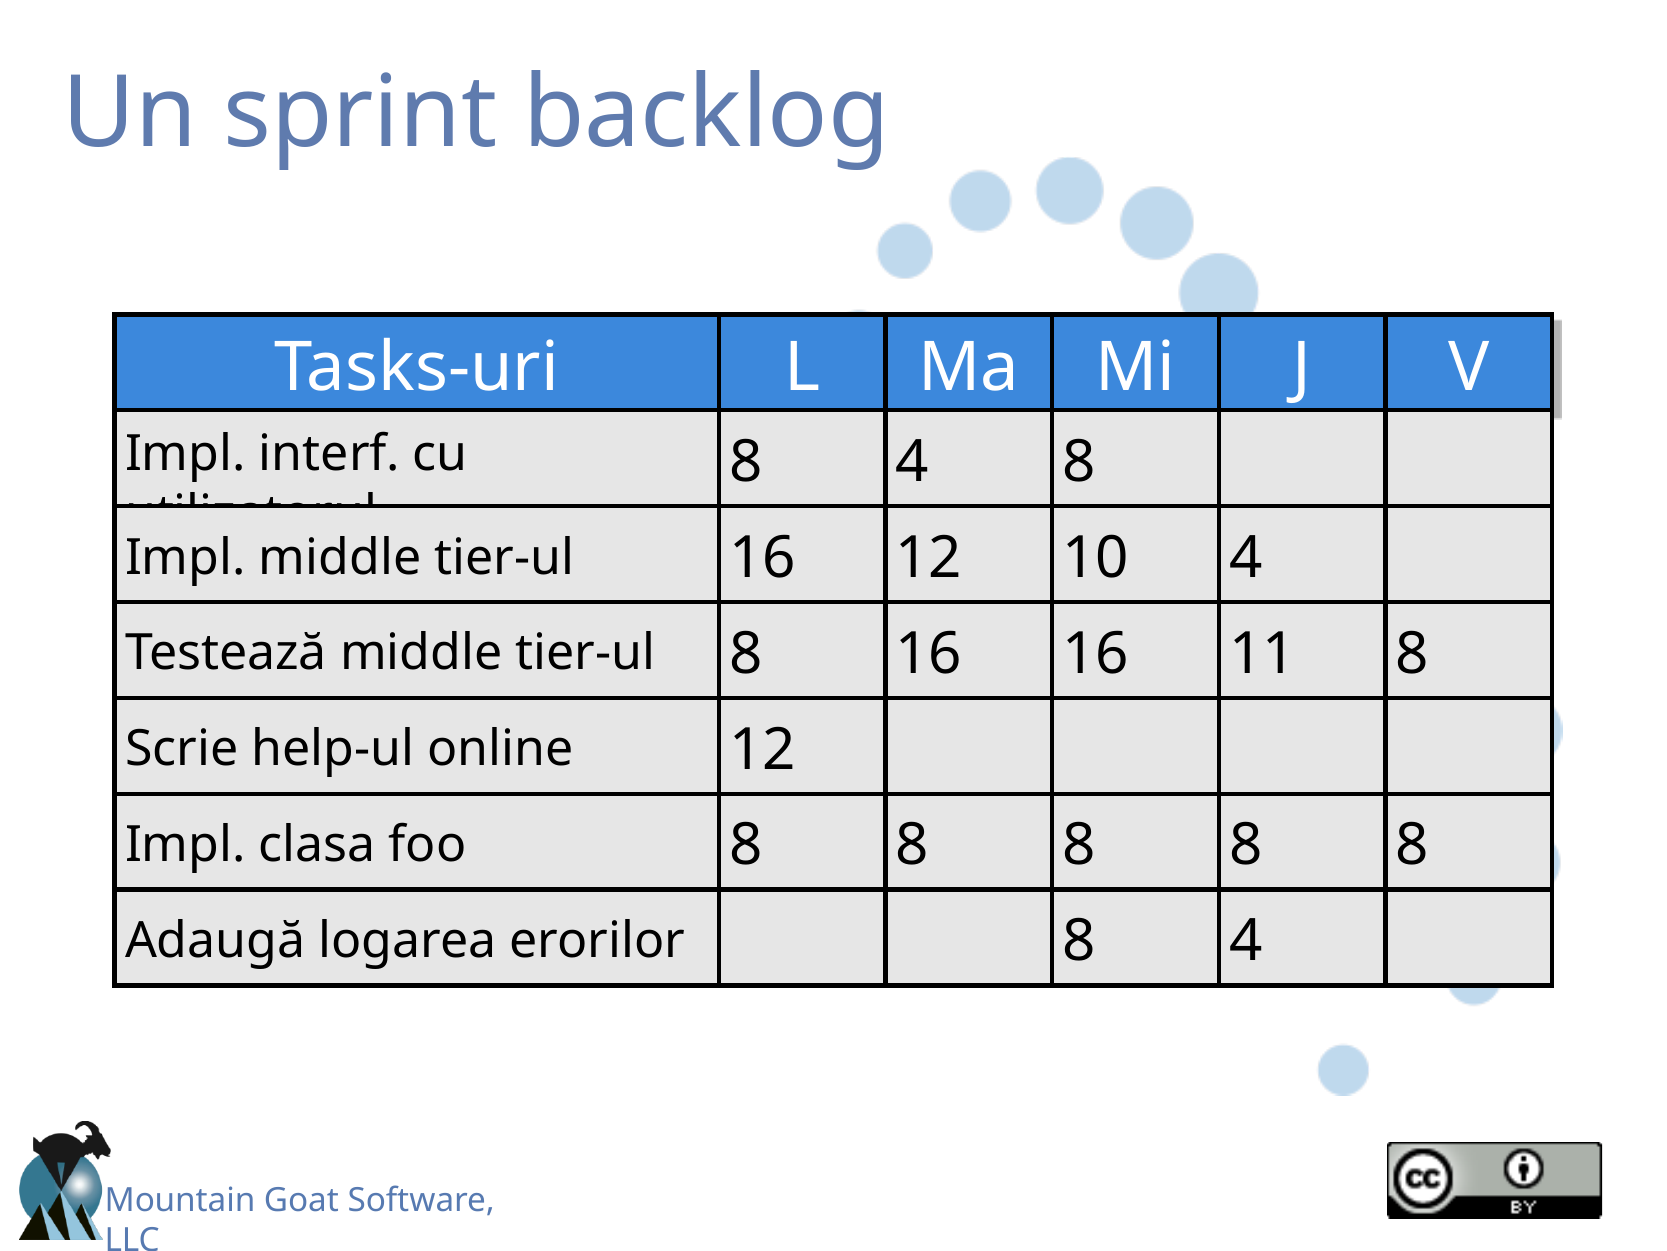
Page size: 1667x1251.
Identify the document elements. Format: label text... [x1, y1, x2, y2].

text_box 4 [1219, 890, 1385, 985]
text_box 16 [1052, 602, 1219, 698]
text_box [1219, 410, 1552, 602]
text_box 16 [719, 506, 885, 602]
text_box Impl. clasa foo [115, 794, 719, 890]
text_box Mi [1052, 315, 1219, 410]
text_box L [719, 315, 885, 410]
text_box 16 [885, 602, 1052, 698]
text_box Tasks-uri [115, 315, 719, 410]
text_box Impl. middle tier-ul [115, 506, 719, 602]
text_box 8 [1052, 890, 1219, 985]
text_box 4 [1219, 506, 1385, 602]
text_box 12 [885, 506, 1052, 602]
text_box [885, 698, 1552, 794]
text_box J [1219, 315, 1385, 410]
text_box 8 [1385, 602, 1552, 698]
text_box 8 [1219, 794, 1385, 890]
text_box Testează middle tier-ul [115, 602, 719, 698]
text_box Ma [885, 315, 1052, 410]
text_box Scrie help-ul online [115, 698, 719, 794]
text_box 8 [885, 794, 1052, 890]
text_box [1385, 890, 1552, 985]
text_box 4 [885, 410, 1052, 506]
text_box V [1385, 315, 1552, 410]
text_box 10 [1052, 506, 1219, 602]
text_box Impl. interf. cu utilizatorul [115, 410, 719, 506]
title Un sprint backlog [56, 18, 1609, 194]
text_box 8 [719, 410, 885, 506]
text_box [719, 890, 1052, 985]
text_box 12 [719, 698, 885, 794]
text_box 8 [719, 602, 885, 698]
text_box 11 [1219, 602, 1385, 698]
text_box 8 [1052, 794, 1219, 890]
text_box 8 [1385, 794, 1552, 890]
text_box 8 [719, 794, 885, 890]
text_box Adaugă logarea erorilor [115, 890, 719, 985]
text_box 8 [1052, 410, 1219, 506]
